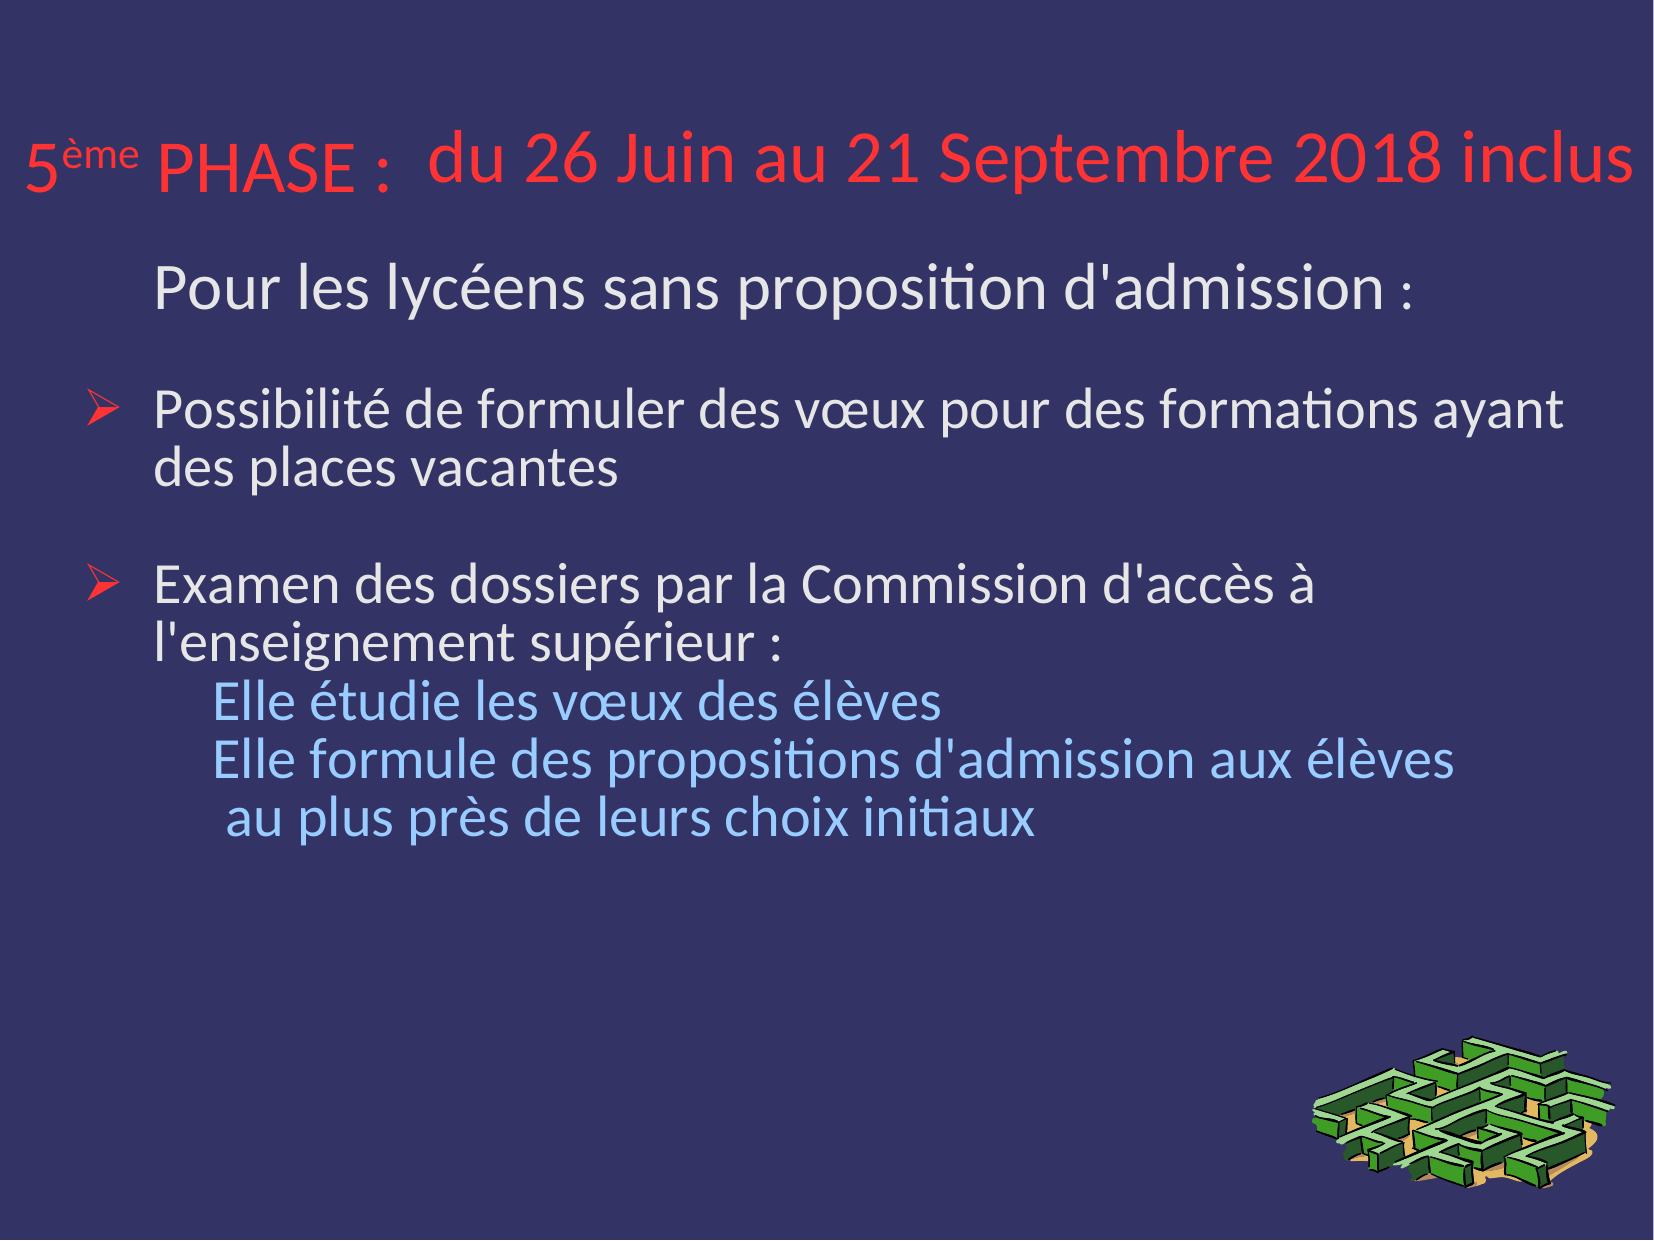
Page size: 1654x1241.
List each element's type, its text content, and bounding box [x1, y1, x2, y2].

title 5ème PHASE : [23, 59, 1607, 364]
list Pour les lycéens sans proposition d'admission : Possibilité de formuler des vœux pour des formations ayant des places vacantes Examen des dossiers par la Commission d'accès à l'enseignement supérieur : Elle étudie les vœux des élèves Elle formule des propositions d'admission aux élèves au plus près de leurs choix initiaux [70, 259, 1583, 1207]
text_box du 26 Juin au 21 Septembre 2018 inclus [410, 118, 1654, 211]
